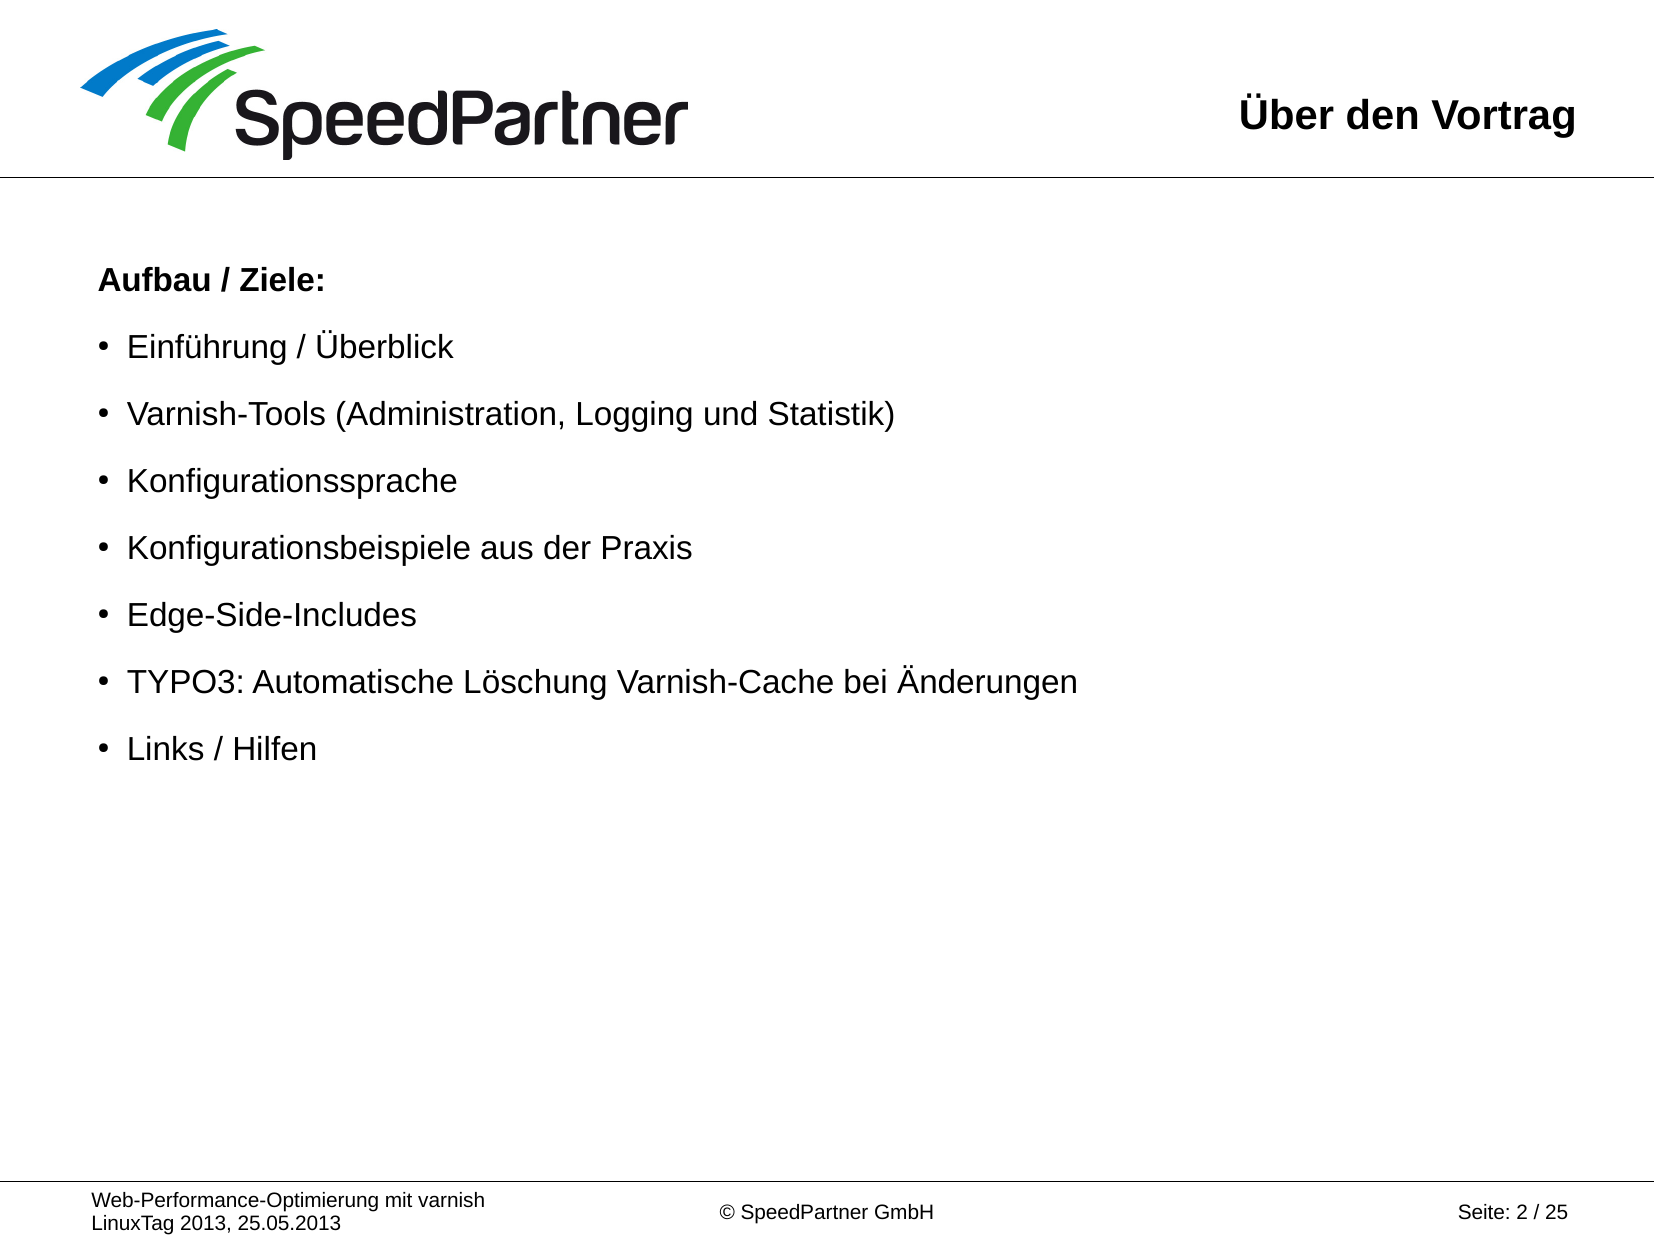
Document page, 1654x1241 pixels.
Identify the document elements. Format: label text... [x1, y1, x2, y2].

text_box Aufbau / Ziele: Einführung / Überblick Varnish-Tools (Administration, Logging und Statistik) Konfigurationssprache Konfigurationsbeispiele aus der Praxis Edge-Side-Includes TYPO3: Automatische Löschung Varnish-Cache bei Änderungen Links / Hilfen [82, 253, 1565, 1177]
picture [80, 29, 688, 160]
title Über den Vortrag [590, 70, 1577, 160]
